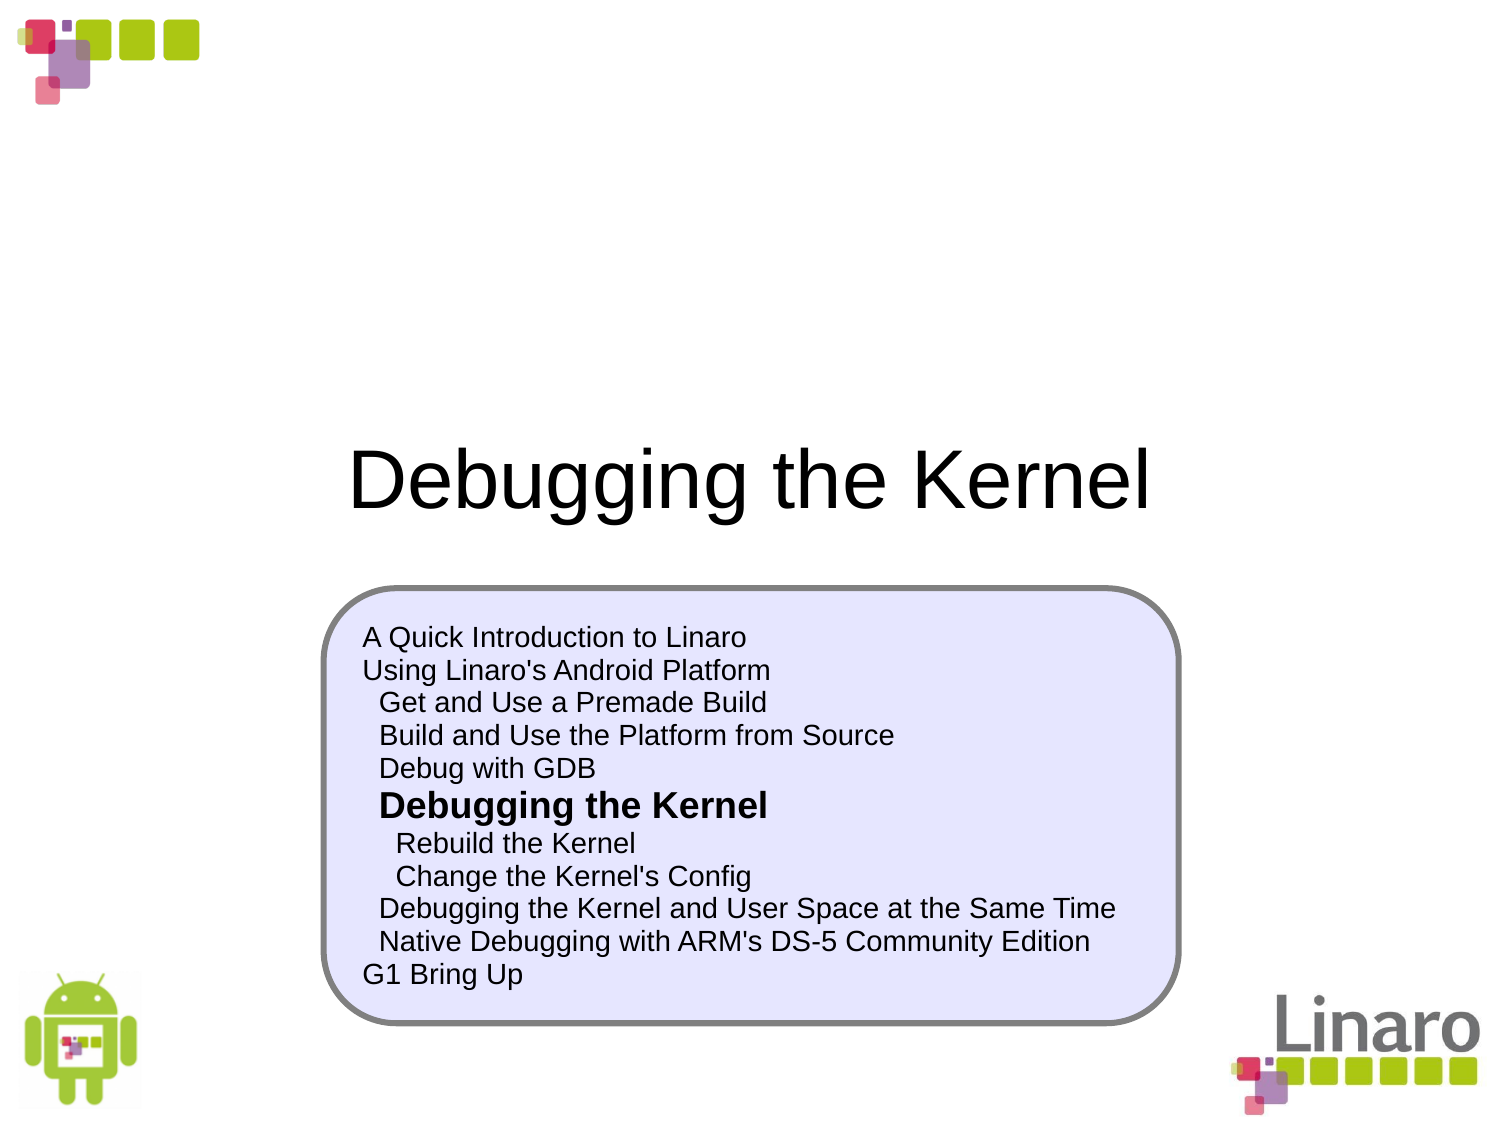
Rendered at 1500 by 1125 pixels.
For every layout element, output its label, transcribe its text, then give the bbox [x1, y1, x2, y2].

picture [18, 971, 142, 1109]
subtitle Debugging the Kernel [74, 44, 1425, 916]
picture [16, 12, 205, 121]
text_box A Quick Introduction to Linaro Using Linaro's Android Platform Get and Use a Premade Build Build and Use the Platform from Source Debug with GDB Debugging the Kernel Rebuild the Kernel Change the Kernel's Config Debugging the Kernel and User Space at the Same Time Native Debugging with ARM's DS-5 Community Edition G1 Bring Up [323, 588, 1179, 1024]
picture [1219, 986, 1491, 1123]
